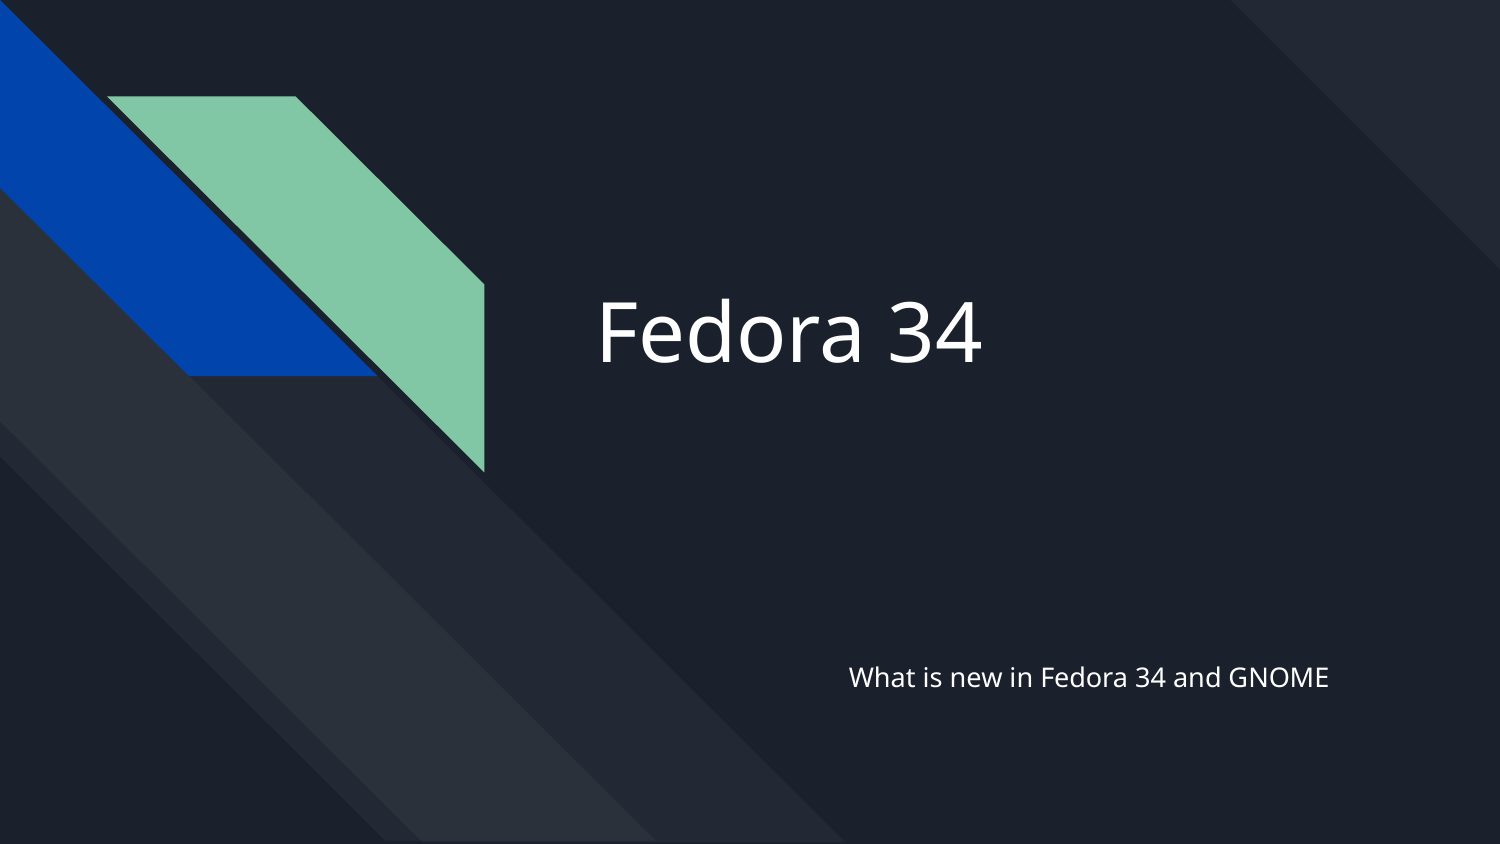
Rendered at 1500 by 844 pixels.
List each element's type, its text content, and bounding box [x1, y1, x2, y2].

title Fedora 34 [580, 258, 1404, 518]
subtitle What is new in Fedora 34 and GNOME [833, 643, 1404, 727]
